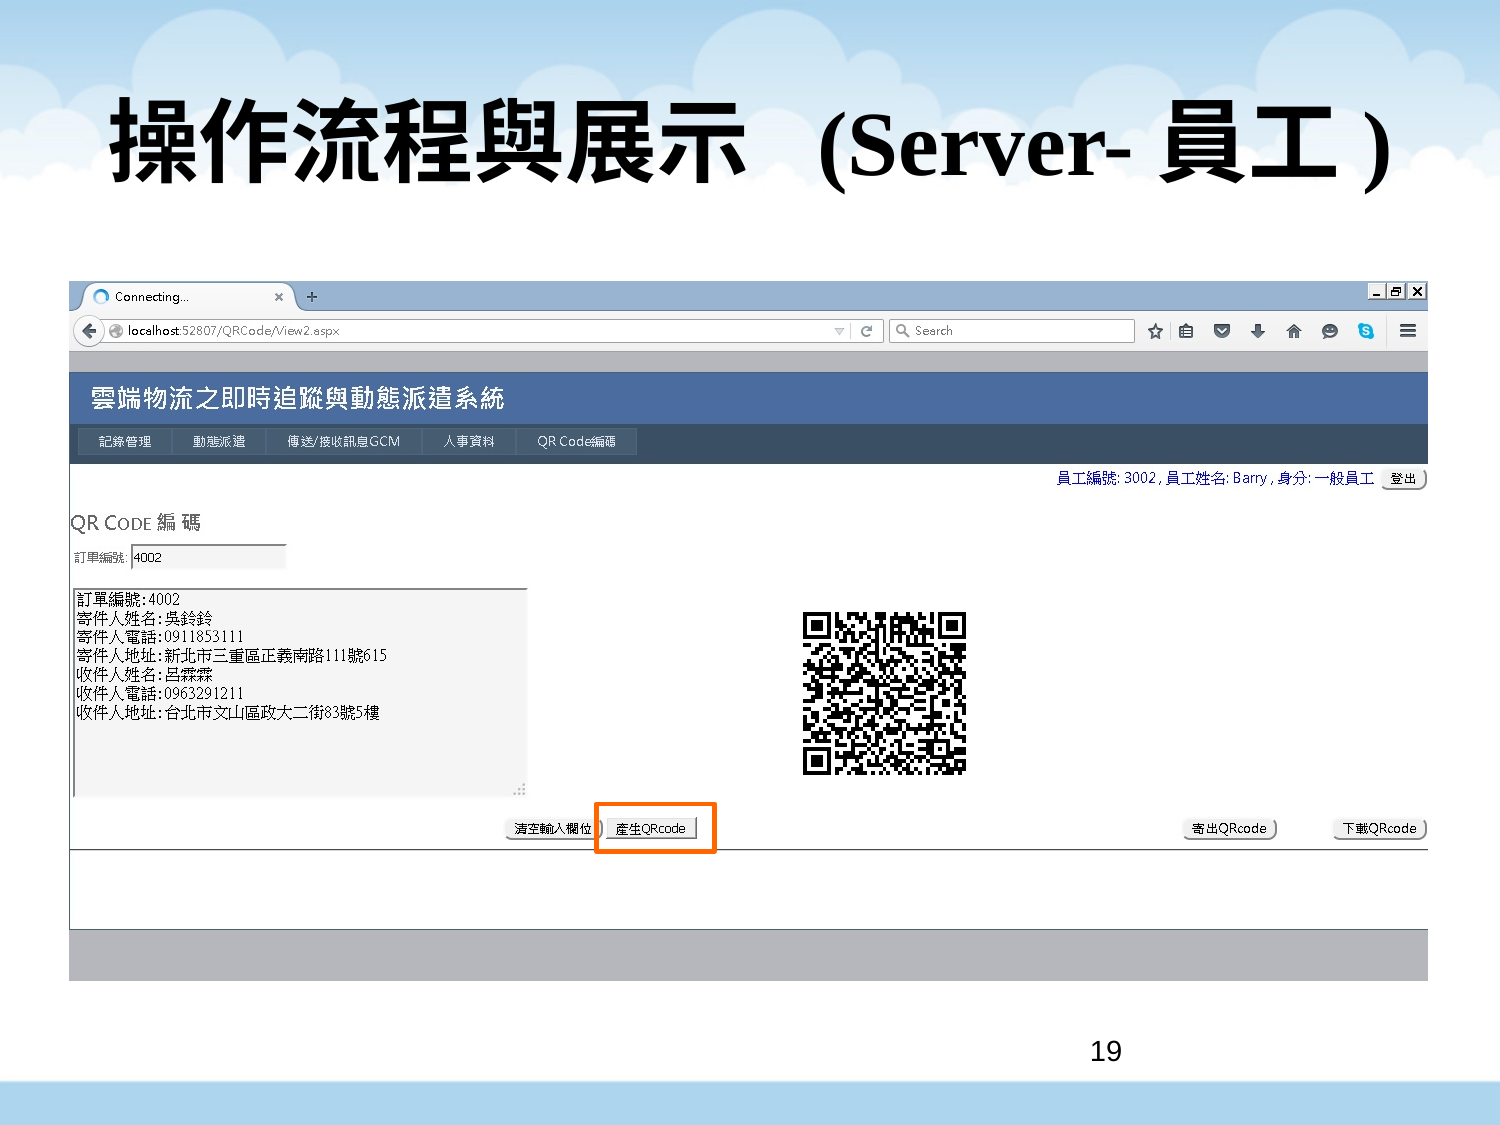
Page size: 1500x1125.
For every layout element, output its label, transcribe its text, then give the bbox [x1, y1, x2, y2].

picture [0, 0, 1500, 1125]
title 操作流程與展示 (Server-員工) [75, 45, 1426, 233]
text_box [1074, 1024, 1426, 1103]
